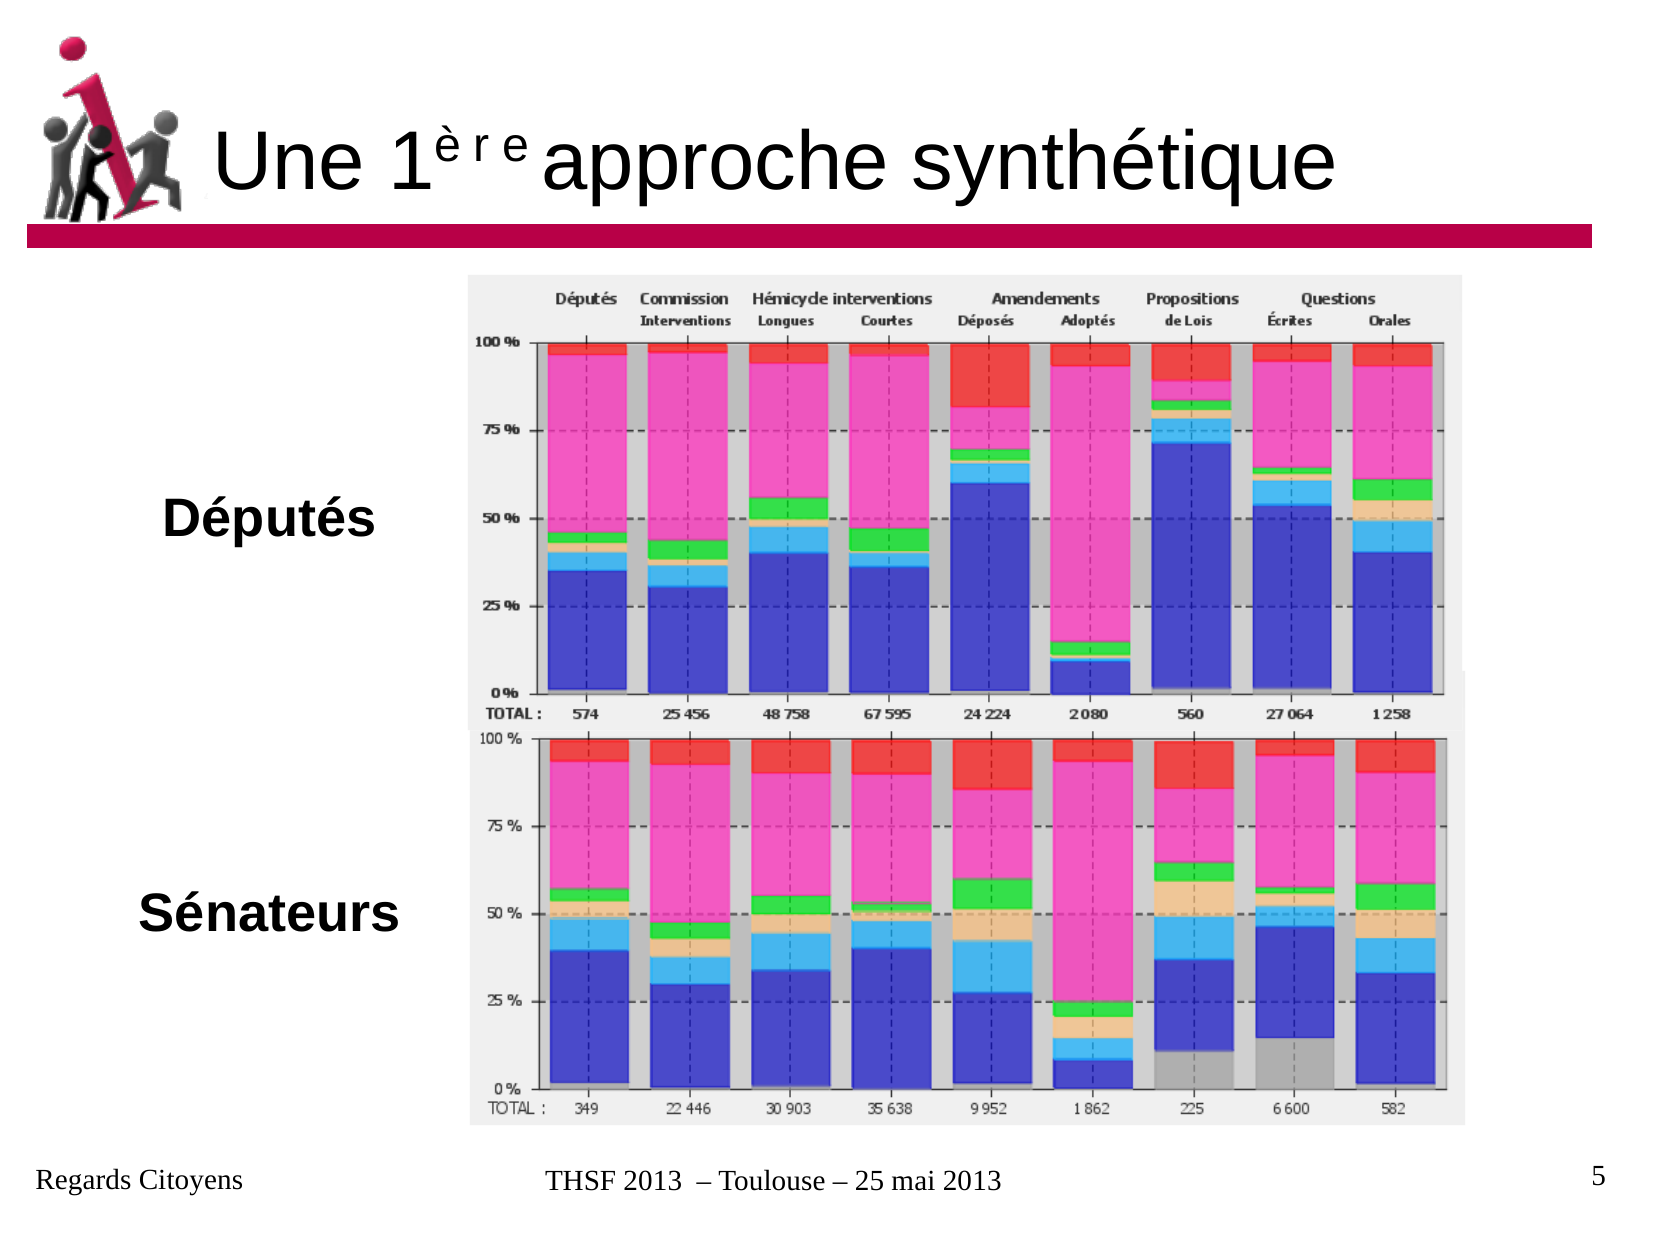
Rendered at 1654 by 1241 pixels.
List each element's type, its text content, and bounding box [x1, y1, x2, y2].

picture [27, 31, 208, 224]
picture [458, 265, 1474, 1134]
text_box Sénateurs [124, 875, 420, 951]
title Une 1èreapproche synthétique [212, 64, 1601, 258]
text_box Députés [147, 479, 414, 556]
